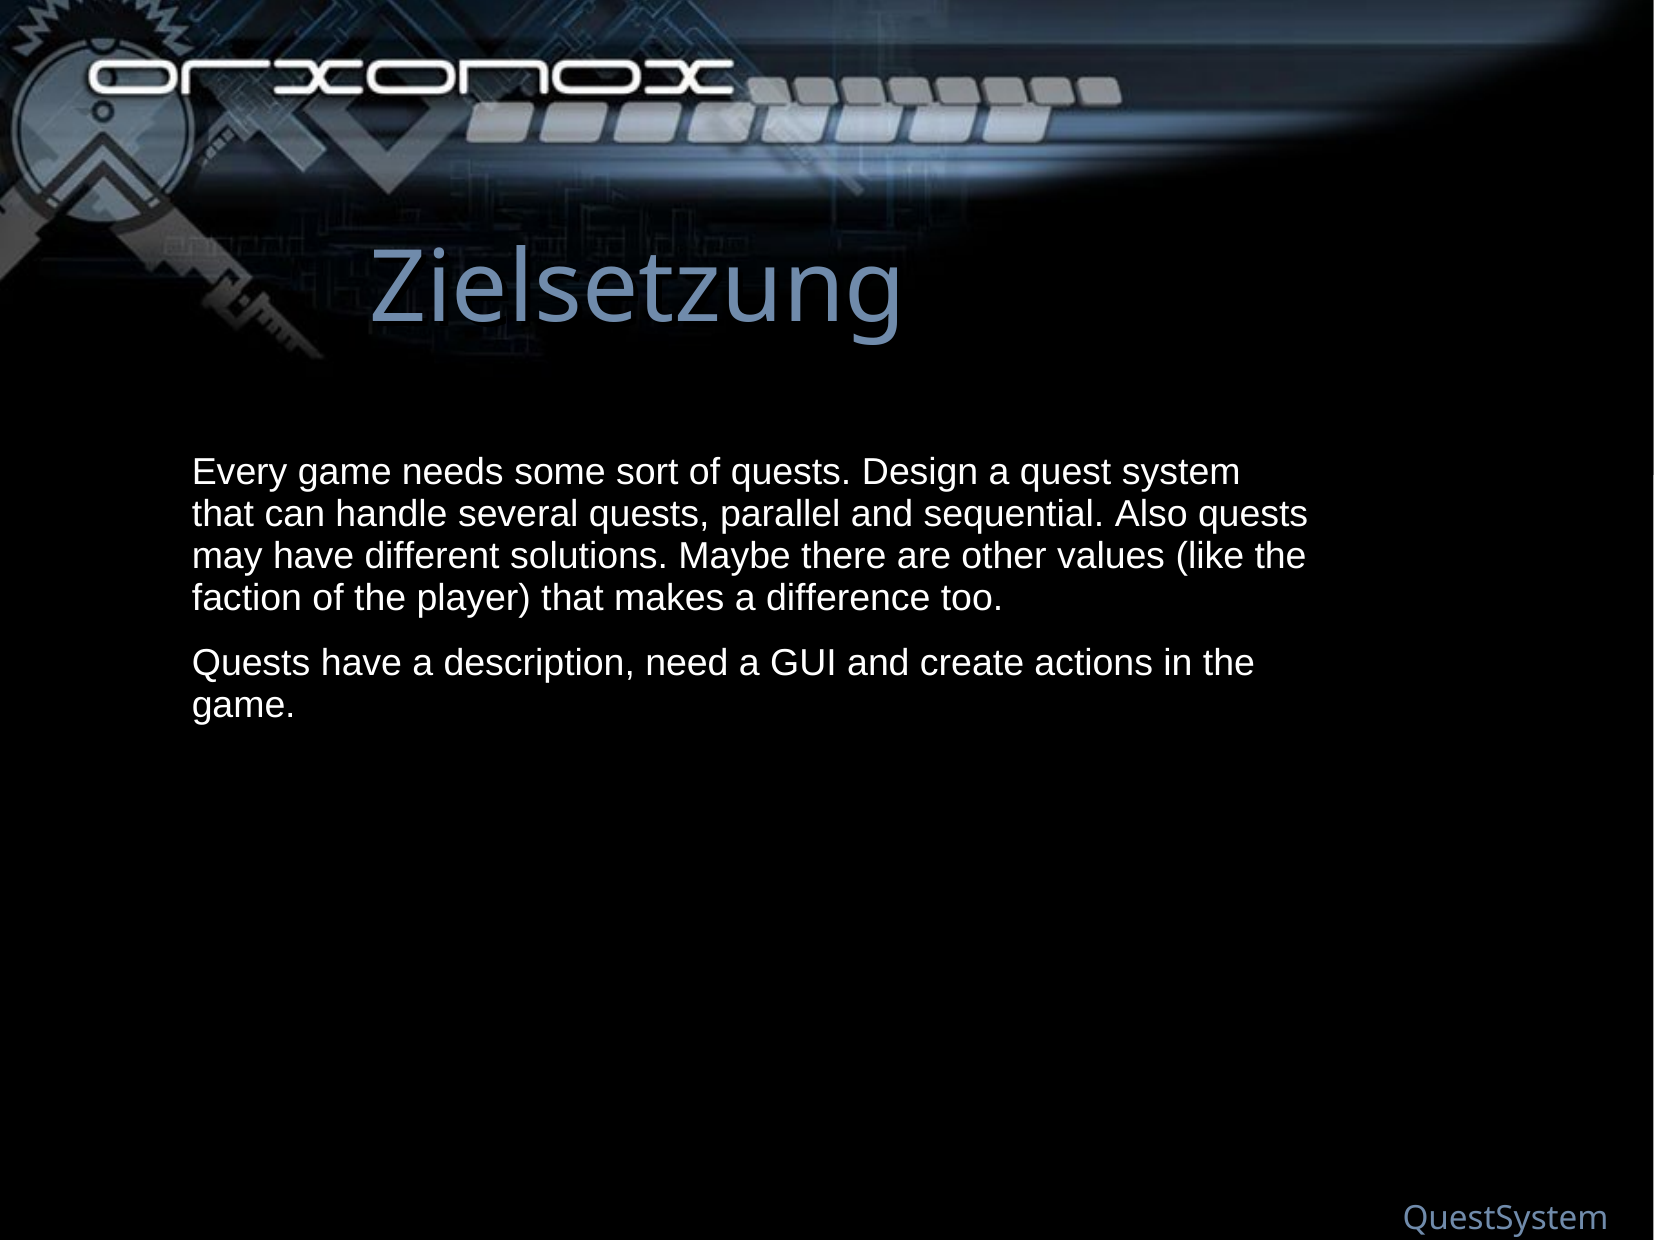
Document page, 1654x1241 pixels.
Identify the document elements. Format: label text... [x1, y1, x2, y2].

text_box QuestSystem [1387, 1186, 1654, 1241]
text_box Every game needs some sort of quests. Design a quest system that can handle several quests, parallel and sequential. Also quests may have different solutions. Maybe there are other values (like the faction of the player) that makes a difference too. Quests have a description, need a GUI and create actions in the game. [177, 442, 1329, 799]
picture [0, 0, 1654, 475]
text_box Zielsetzung [354, 206, 1329, 338]
